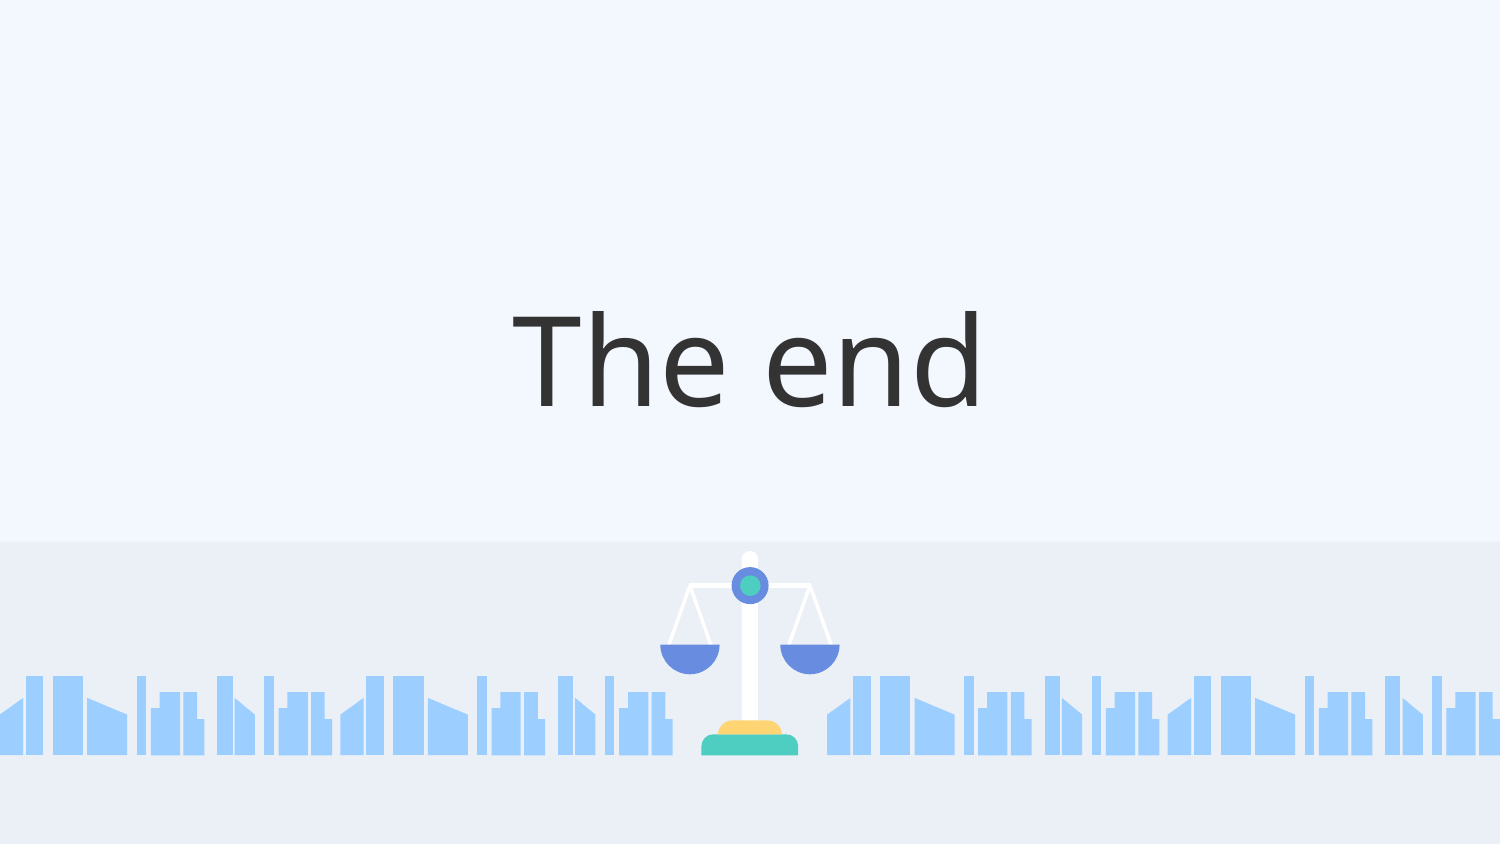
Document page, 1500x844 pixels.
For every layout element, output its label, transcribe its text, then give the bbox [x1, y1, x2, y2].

title The end [290, 185, 1210, 528]
text_box [0, 541, 1500, 844]
